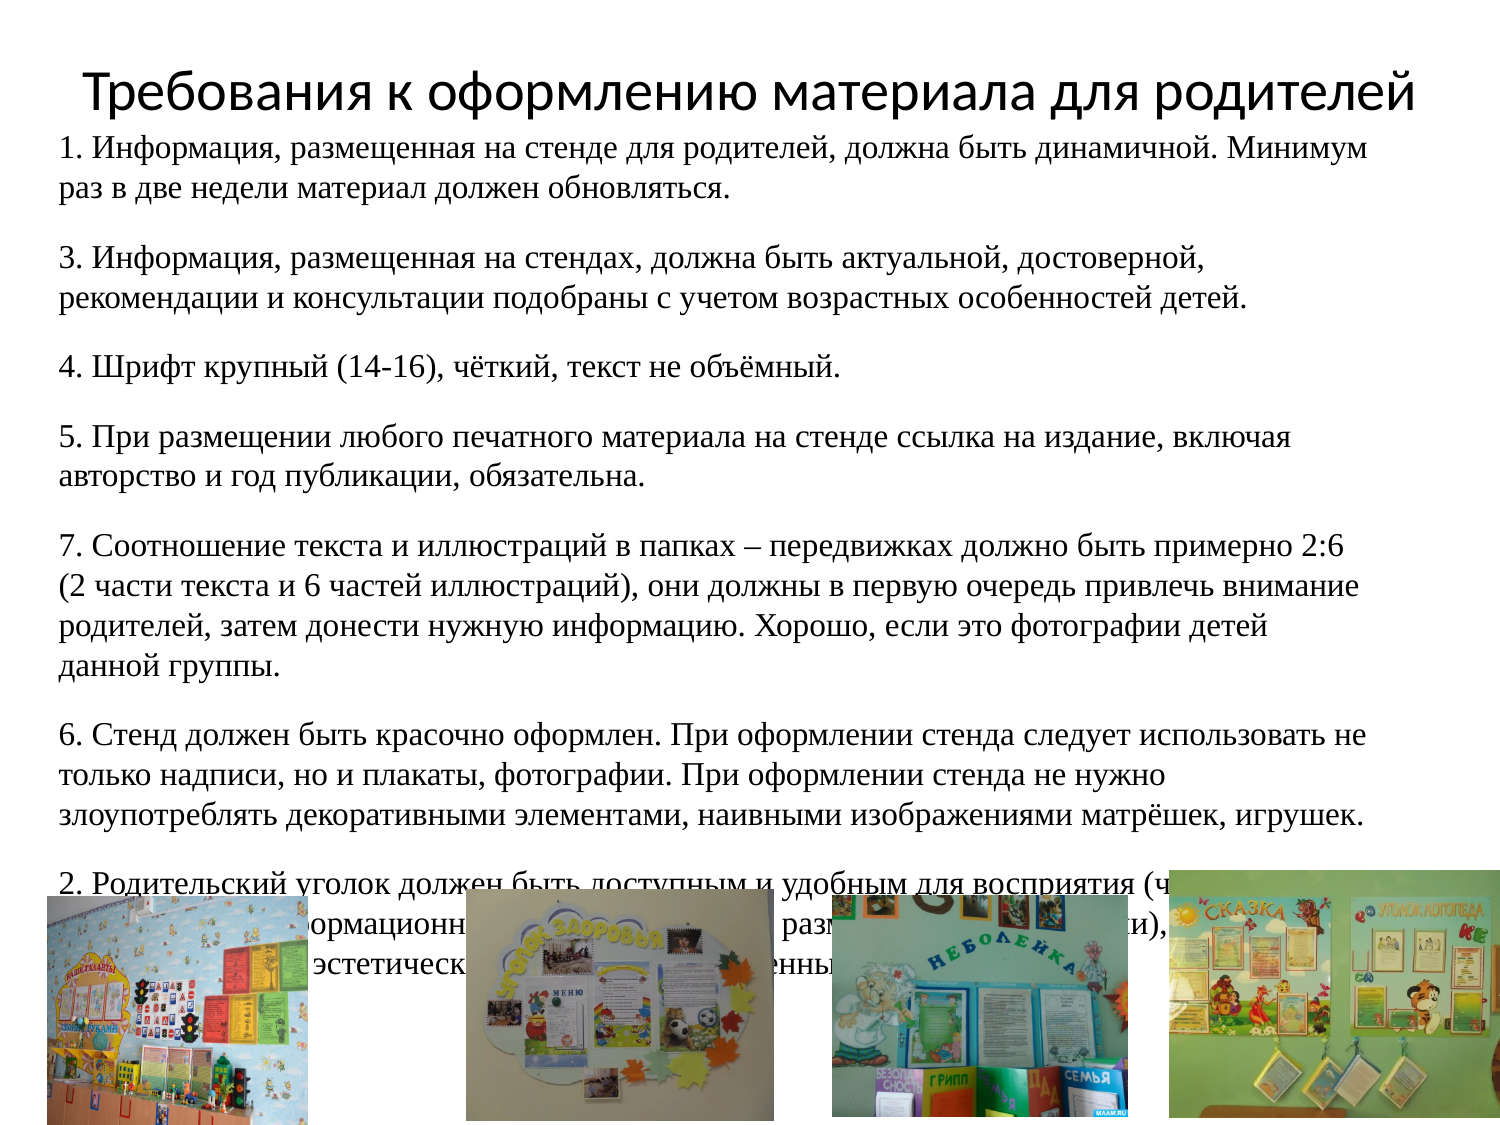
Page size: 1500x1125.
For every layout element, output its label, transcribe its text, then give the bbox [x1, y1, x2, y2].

list 1. Информация, размещенная на стенде для родителей, должна быть динамичной. Минимум раз в две недели материал должен обновляться. 3. Информация, размещенная на стендах, должна быть актуальной, достоверной, рекомендации и консультации подобраны с учетом возрастных особенностей детей. 4. Шрифт крупный (14-16), чёткий, текст не объёмный. 5. При размещении любого печатного материала на стенде ссылка на издание, включая авторство и год публикации, обязательна. 7. Соотношение текста и иллюстраций в папках – передвижках должно быть примерно 2:6 (2 части текста и 6 частей иллюстраций), они должны в первую очередь привлечь внимание родителей, затем донести нужную информацию. Хорошо, если это фотографии детей данной группы. 6. Стенд должен быть красочно оформлен. При оформлении стенда следует использовать не только надписи, но и плакаты, фотографии. При оформлении стенда не нужно злоупотреблять декоративными элементами, наивными изображениями матрёшек, игрушек. 2. Родительский уголок должен быть доступным и удобным для восприятия (чтения) информации, информационным (приспособлены к размещению информации), содержательным, эстетически и красочно оформленным. [43, 118, 1394, 986]
title Требования к оформлению материала для родителей [0, 45, 1500, 161]
picture [1169, 870, 1500, 1118]
picture [466, 889, 774, 1121]
picture [47, 896, 308, 1125]
picture [832, 895, 1128, 1117]
